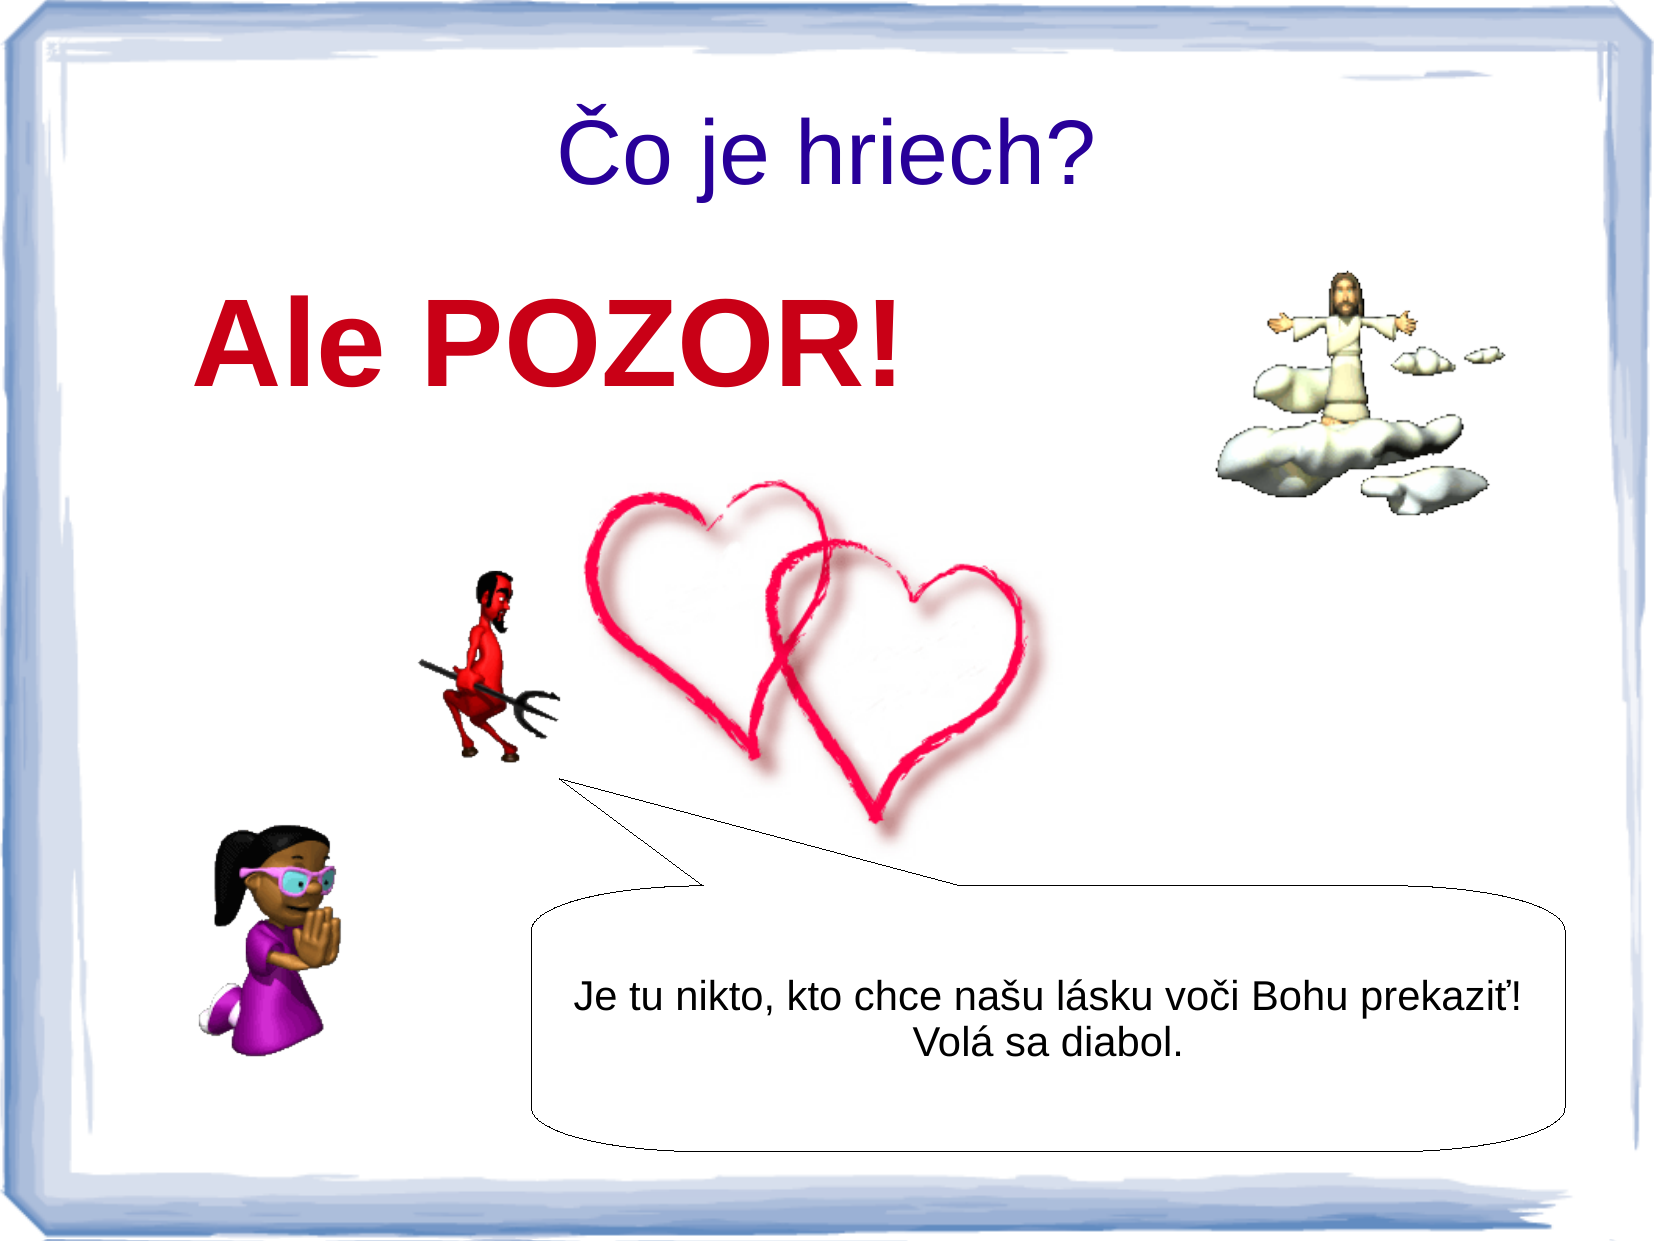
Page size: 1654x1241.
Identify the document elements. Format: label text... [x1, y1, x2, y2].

picture [0, 0, 1654, 1241]
title Čo je hriech? [82, 49, 1571, 257]
text_box Je tu nikto, kto chce našu lásku voči Bohu prekaziť! Volá sa diabol. [531, 778, 1566, 1152]
text_box Ale POZOR! [177, 265, 1123, 421]
